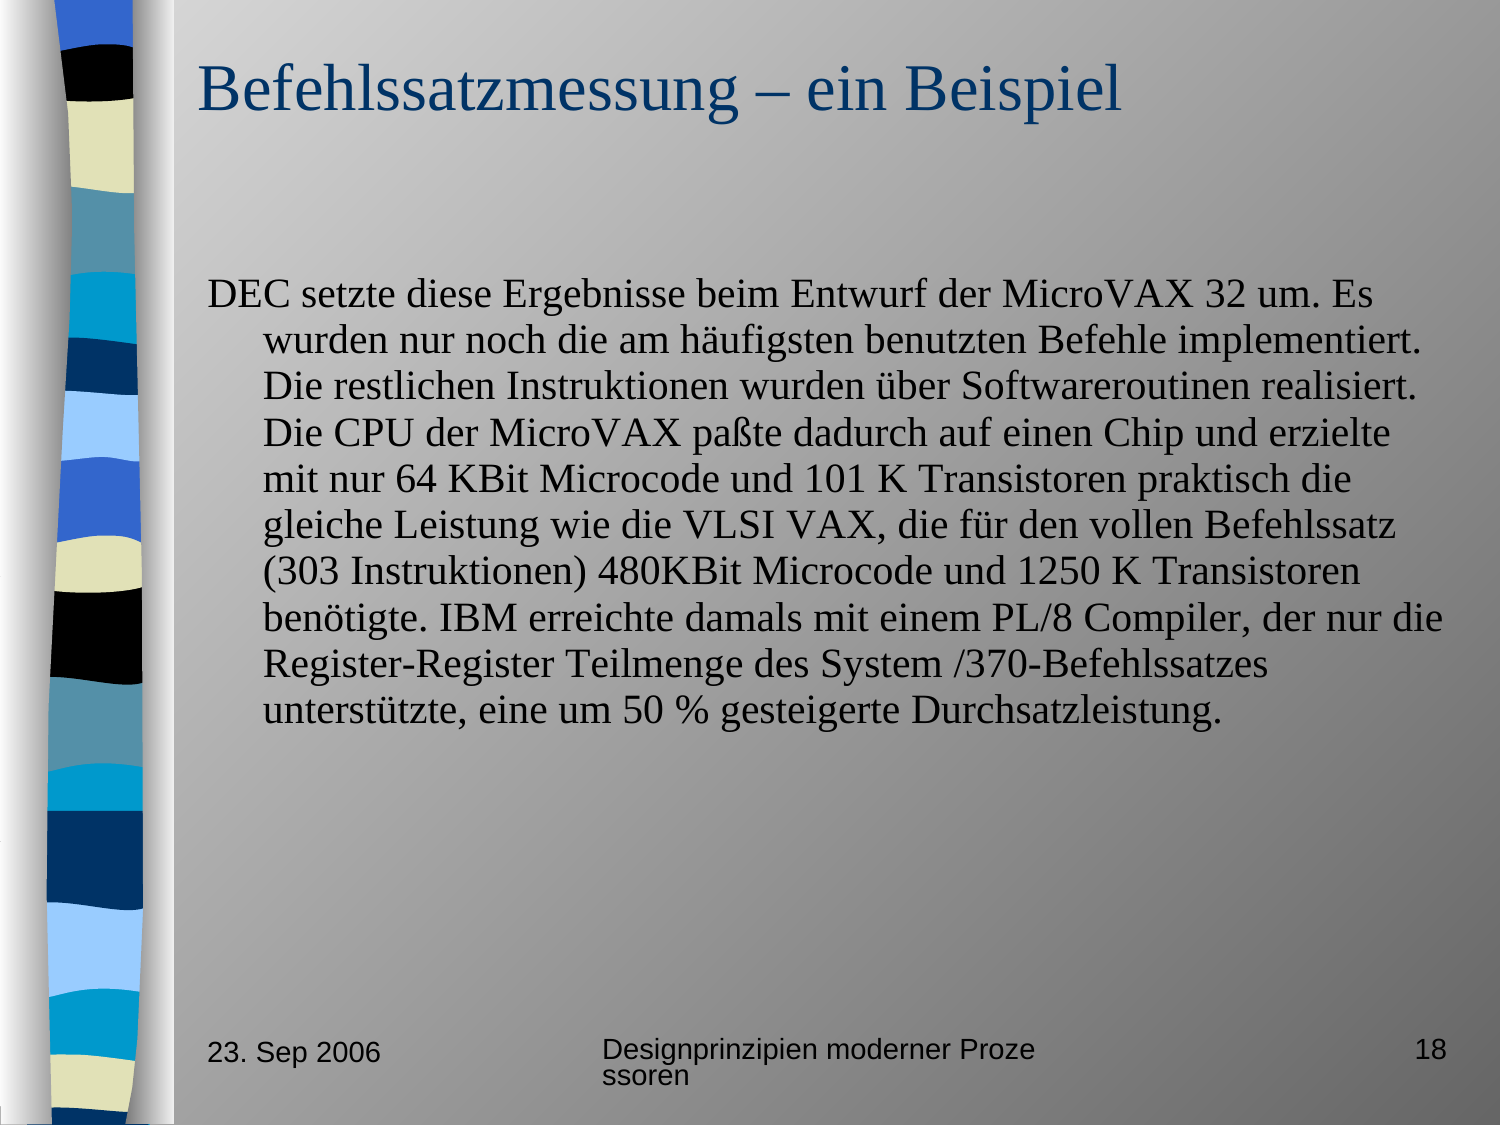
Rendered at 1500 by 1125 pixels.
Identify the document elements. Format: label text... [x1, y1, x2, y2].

title Befehlssatzmessung – ein Beispiel [183, 0, 1459, 188]
list DEC setzte diese Ergebnisse beim Entwurf der MicroVAX 32 um. Es wurden nur noch die am häufigsten benutzten Befehle implementiert. Die restlichen Instruktionen wurden über Softwareroutinen realisiert. Die CPU der MicroVAX paßte dadurch auf einen Chip und erzielte mit nur 64 KBit Microcode und 101 K Transistoren praktisch die gleiche Leistung wie die VLSI VAX, die für den vollen Befehlssatz (303 Instruktionen) 480KBit Microcode und 1250 K Transistoren benötigte. IBM erreichte damals mit einem PL/8 Compiler, der nur die Register-Register Teilmenge des System /370-Befehlssatzes unterstützte, eine um 50 % gesteigerte Durchsatzleistung. [192, 262, 1468, 938]
